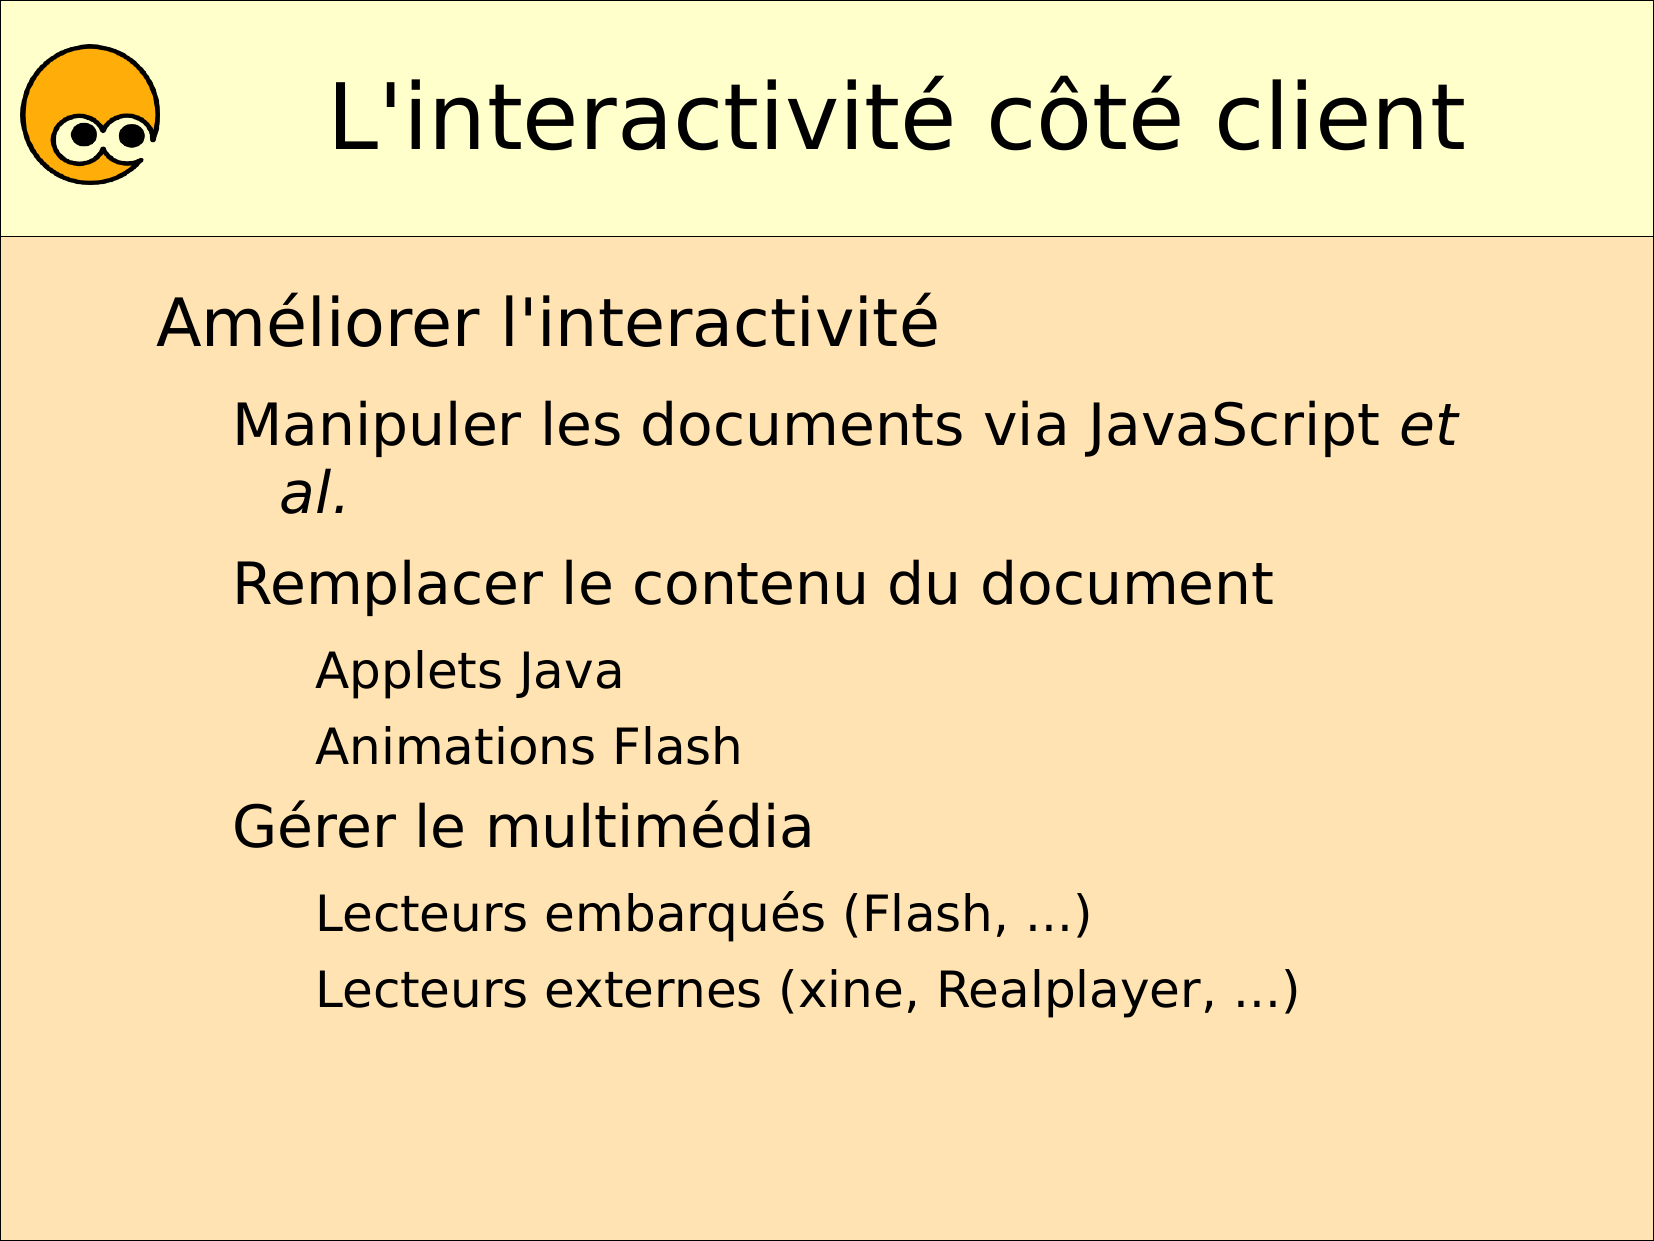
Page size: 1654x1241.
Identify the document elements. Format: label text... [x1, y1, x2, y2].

title L'interactivité côté client [153, 21, 1642, 214]
list Améliorer l'interactivité Manipuler les documents via JavaScript et al. Remplacer le contenu du document Applets Java Animations Flash Gérer le multimédia Lecteurs embarqués (Flash, ...) Lecteurs externes (xine, Realplayer, ...) [138, 284, 1516, 1150]
picture [20, 44, 153, 185]
